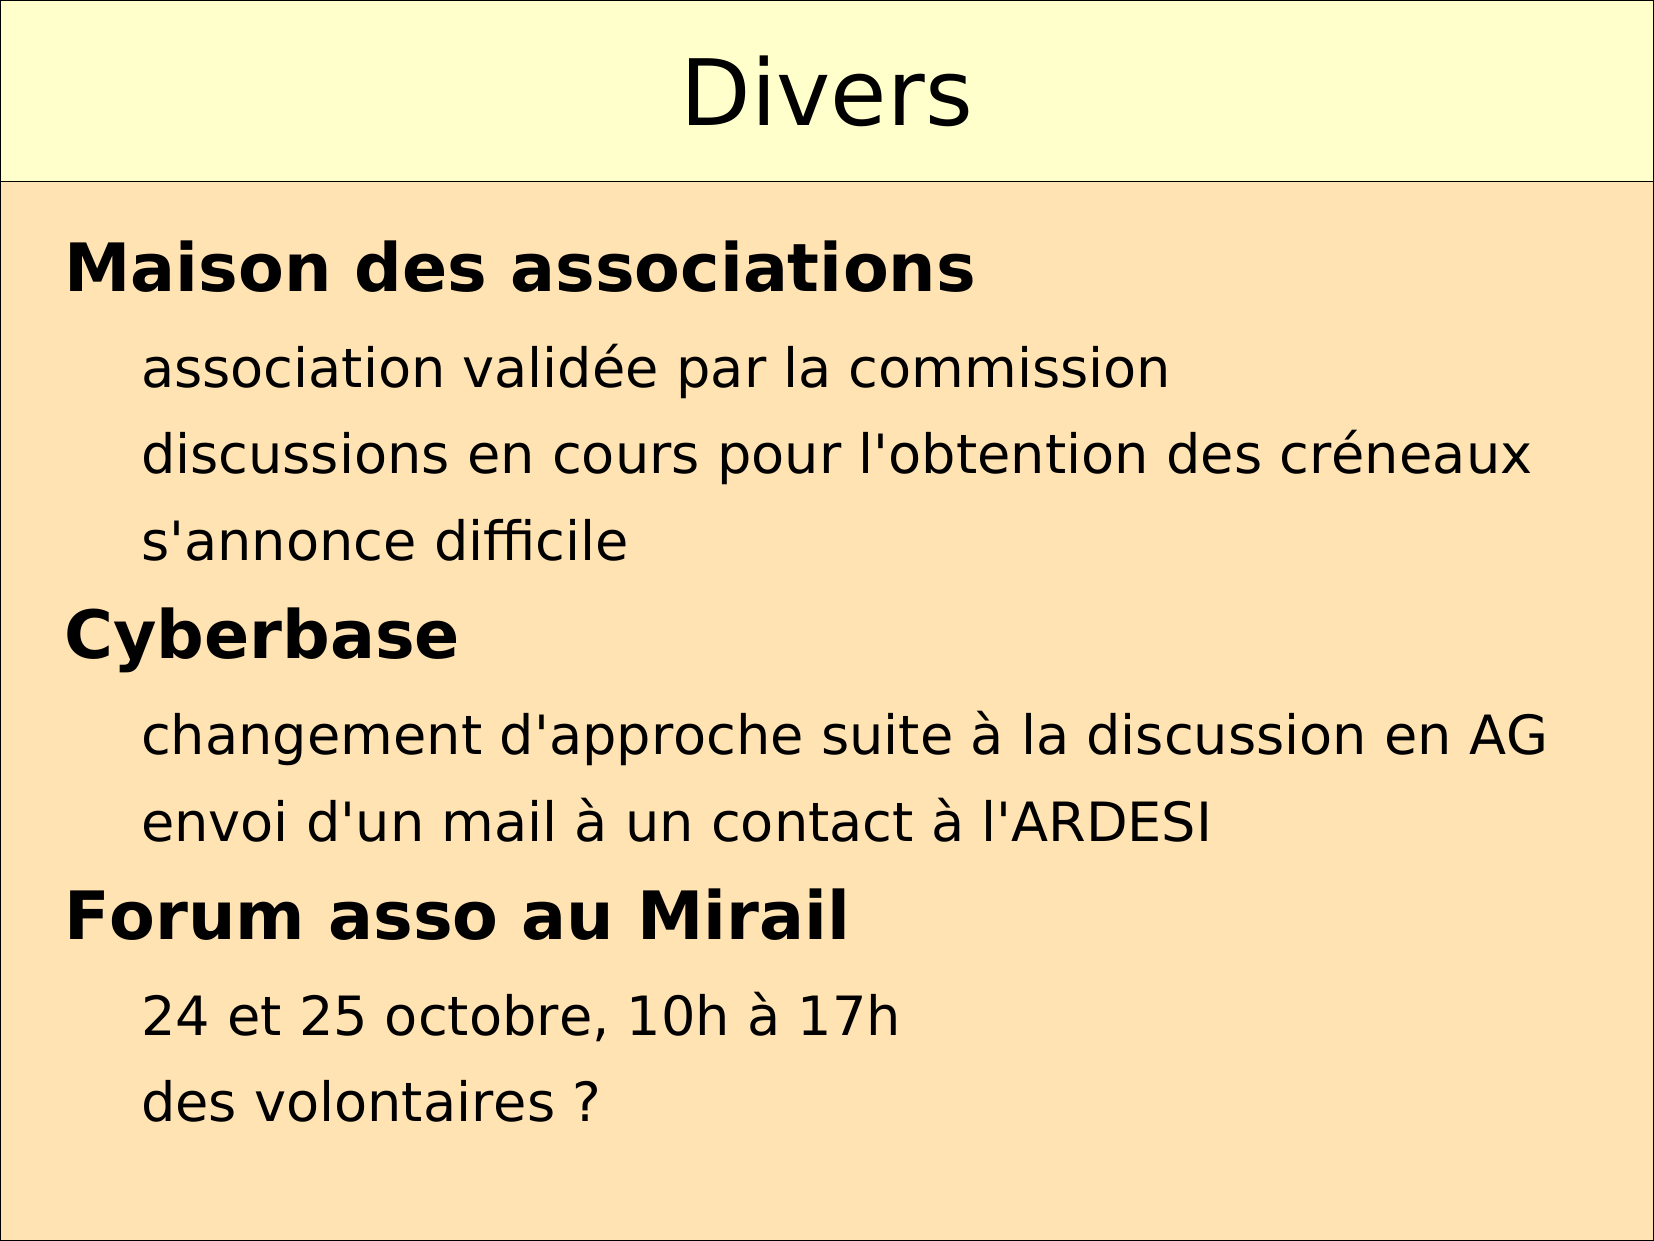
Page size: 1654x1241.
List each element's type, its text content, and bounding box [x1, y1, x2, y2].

list Maison des associations association validée par la commission discussions en cours pour l'obtention des créneaux s'annonce difficile Cyberbase changement d'approche suite à la discussion en AG envoi d'un mail à un contact à l'ARDESI Forum asso au Mirail 24 et 25 octobre, 10h à 17h des volontaires ? [46, 229, 1599, 1163]
title Divers [0, 33, 1654, 154]
